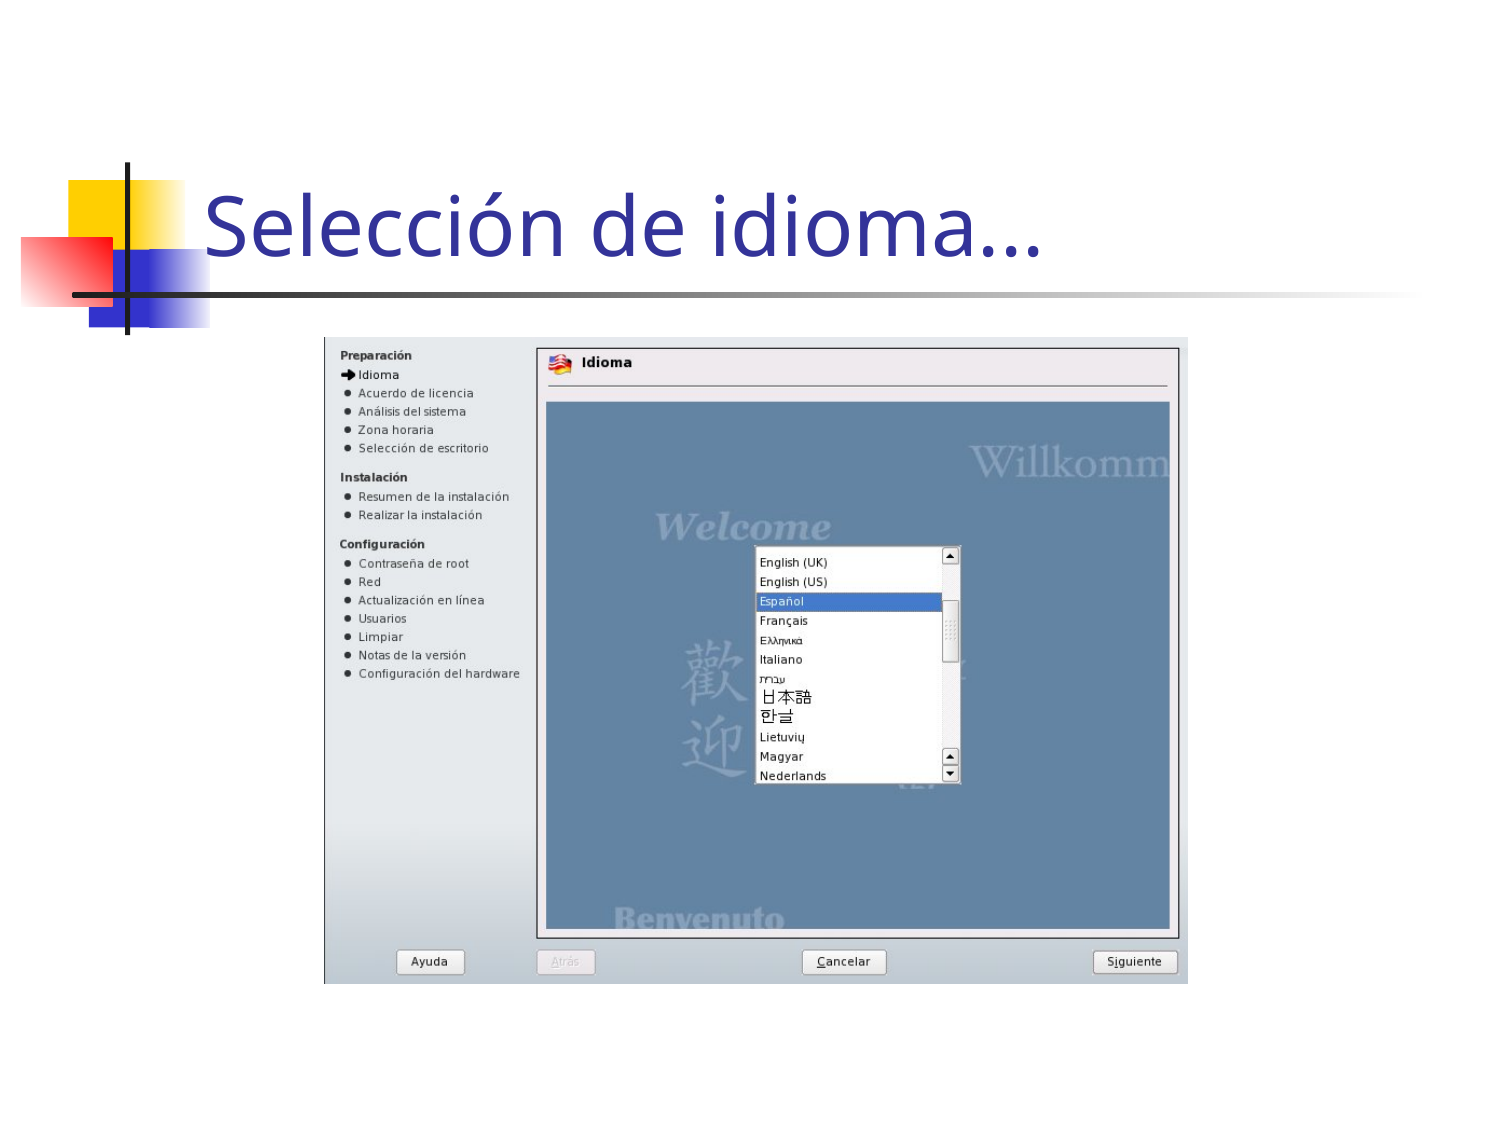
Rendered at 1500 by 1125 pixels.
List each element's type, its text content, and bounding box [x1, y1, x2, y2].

title Selección de idioma... [188, 101, 1468, 289]
picture [324, 337, 1188, 984]
